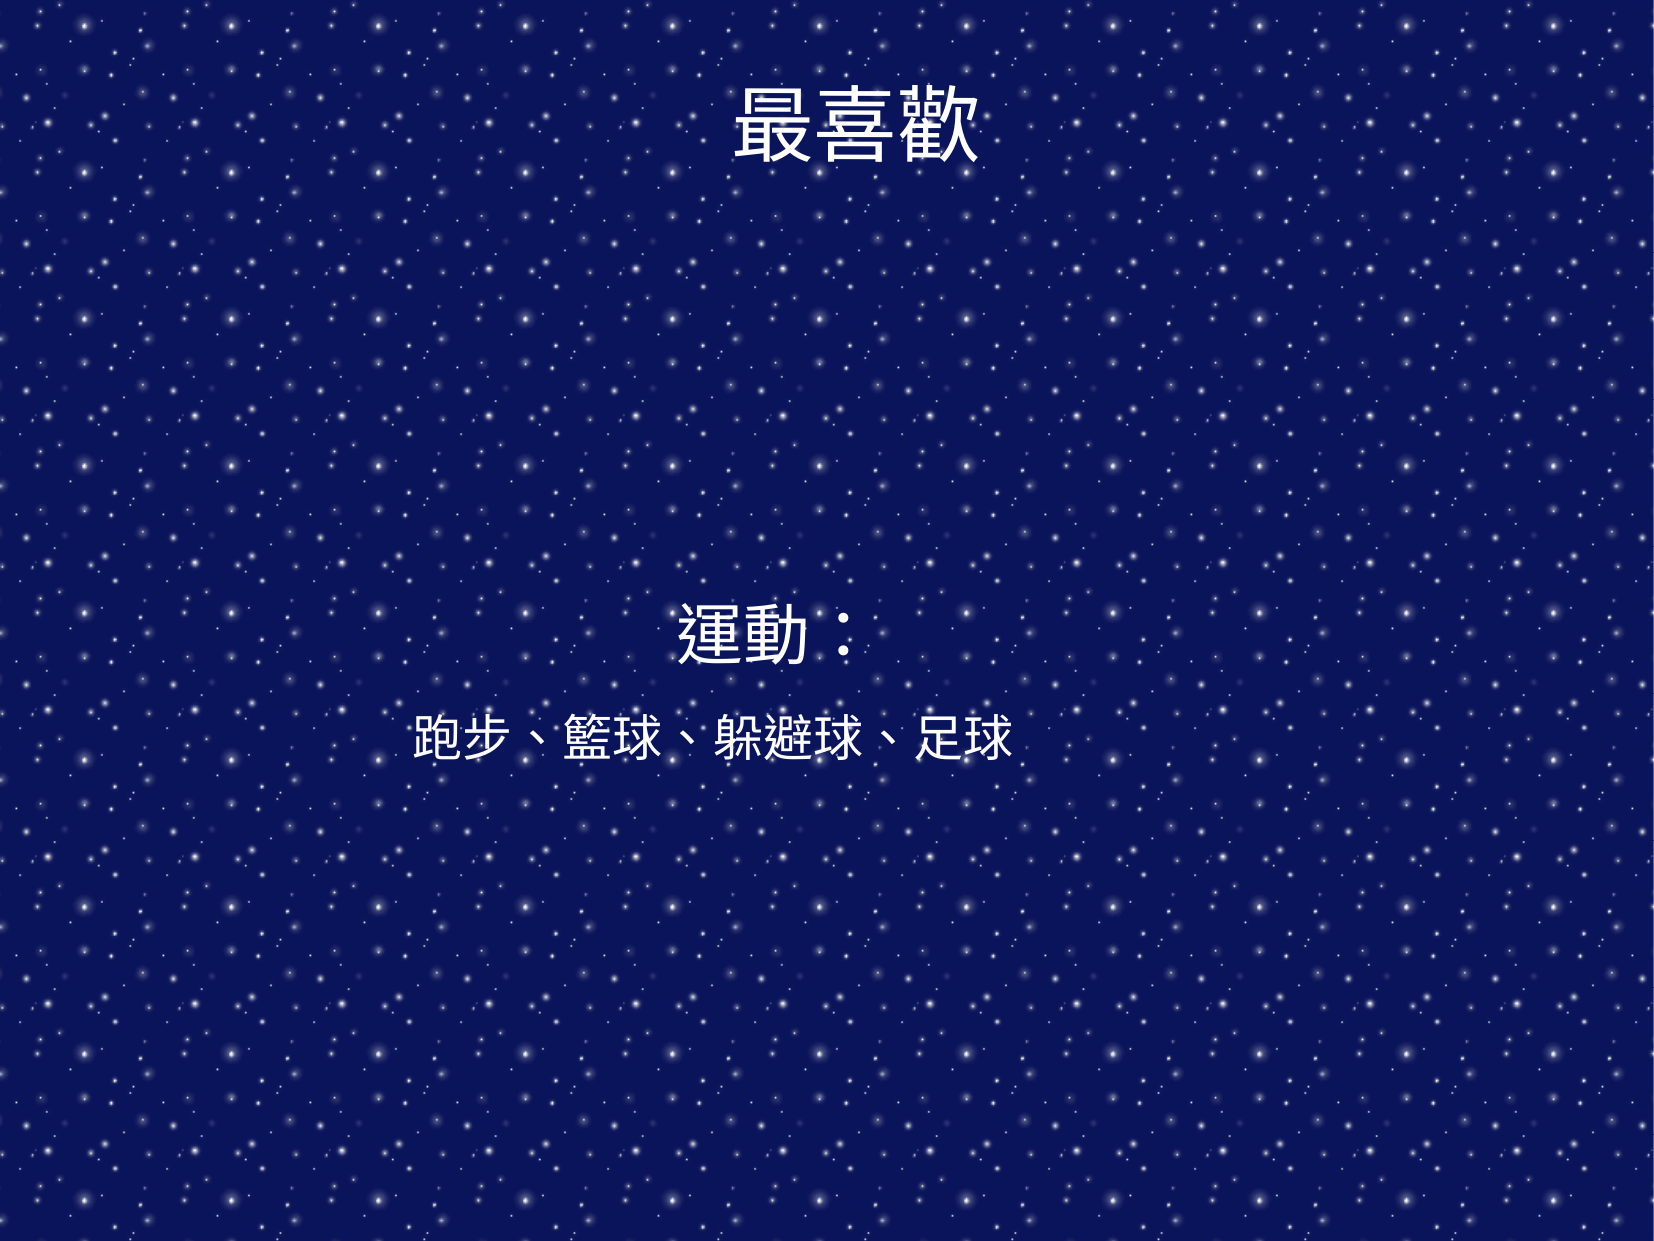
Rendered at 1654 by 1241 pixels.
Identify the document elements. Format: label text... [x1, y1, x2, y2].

subtitle 運動： 跑步、籃球、躲避球、足球 [35, 318, 1524, 1039]
picture [0, 0, 1654, 1241]
title 最喜歡 [93, 0, 1619, 239]
